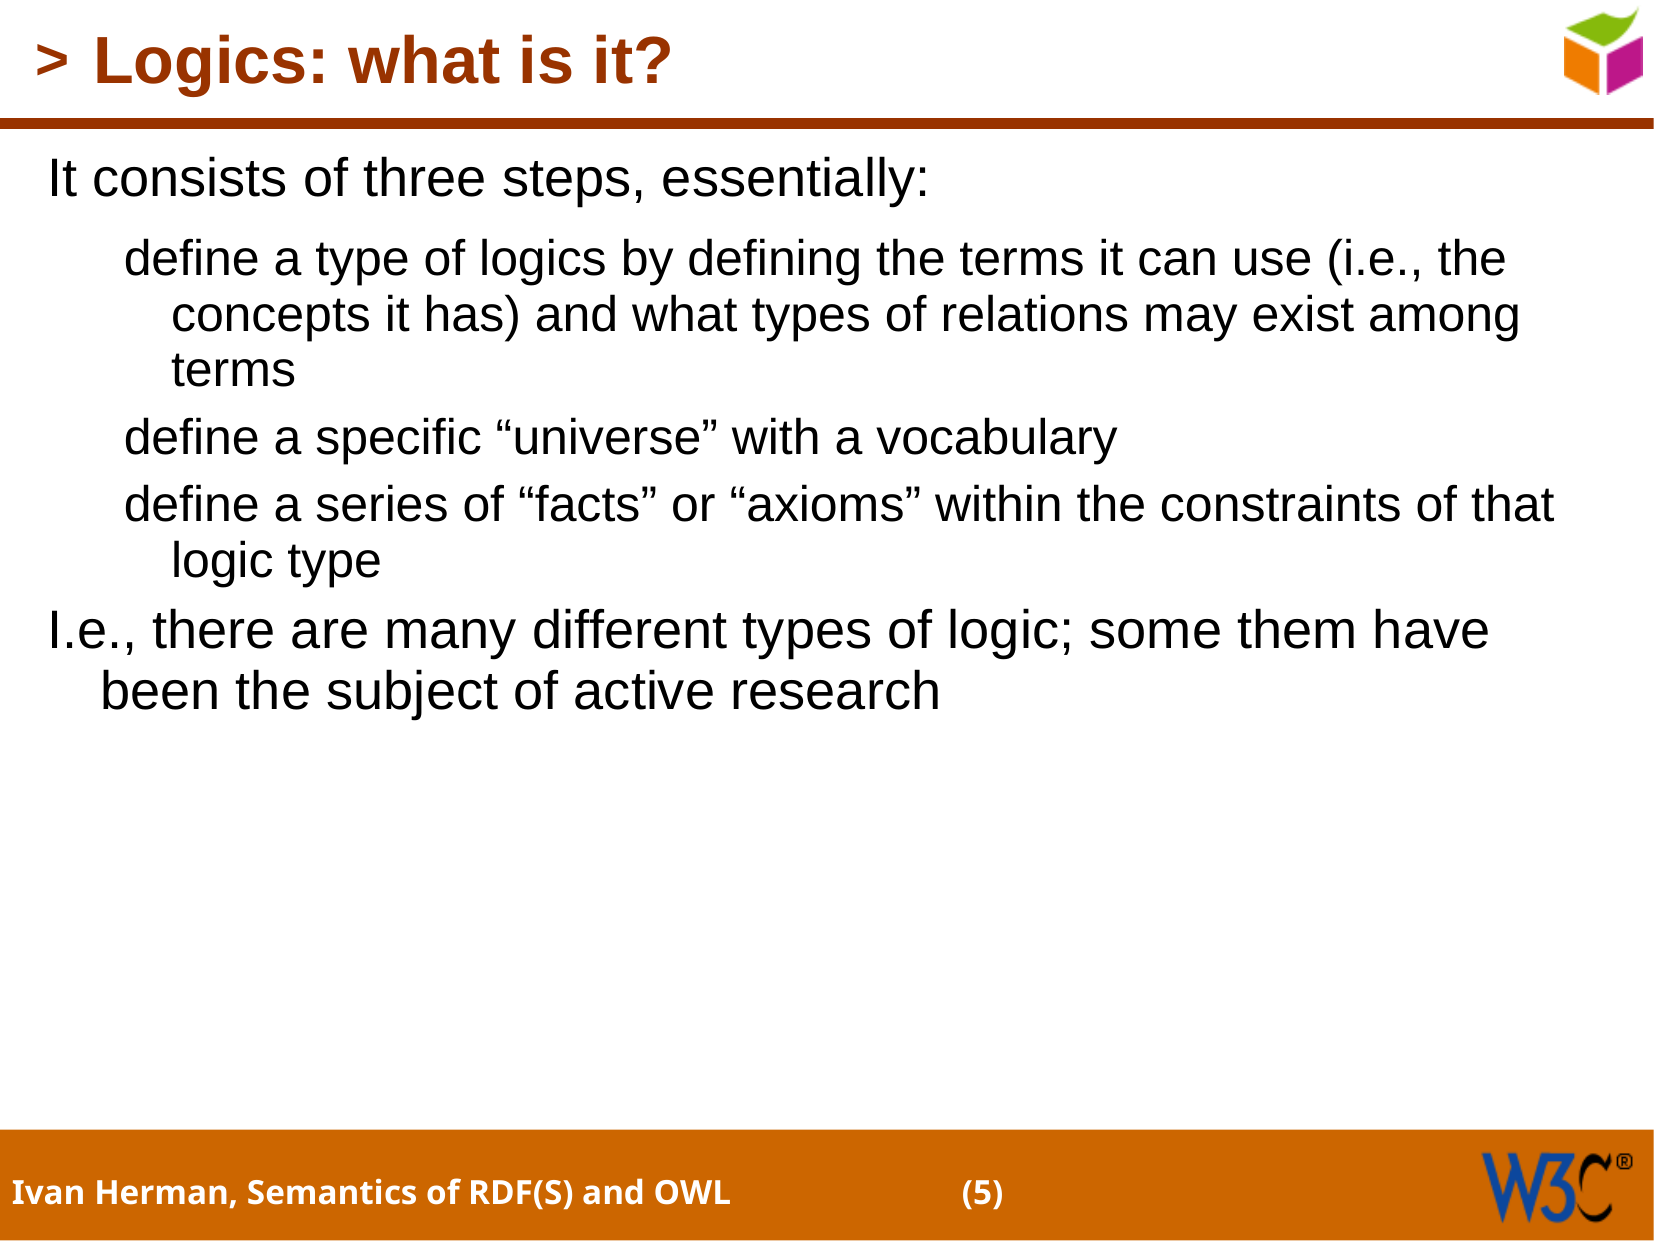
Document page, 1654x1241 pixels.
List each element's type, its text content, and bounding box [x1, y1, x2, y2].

title Logics: what is it? [93, 7, 1493, 111]
picture [1564, 5, 1643, 95]
list It consists of three steps, essentially: define a type of logics by defining the terms it can use (i.e., the concepts it has) and what types of relations may exist among terms define a specific “universe” with a vocabulary define a series of “facts” or “axioms” within the constraints of that logic type I.e., there are many different types of logic; some them have been the subject of active research [29, 147, 1624, 1119]
picture [1477, 1149, 1639, 1228]
